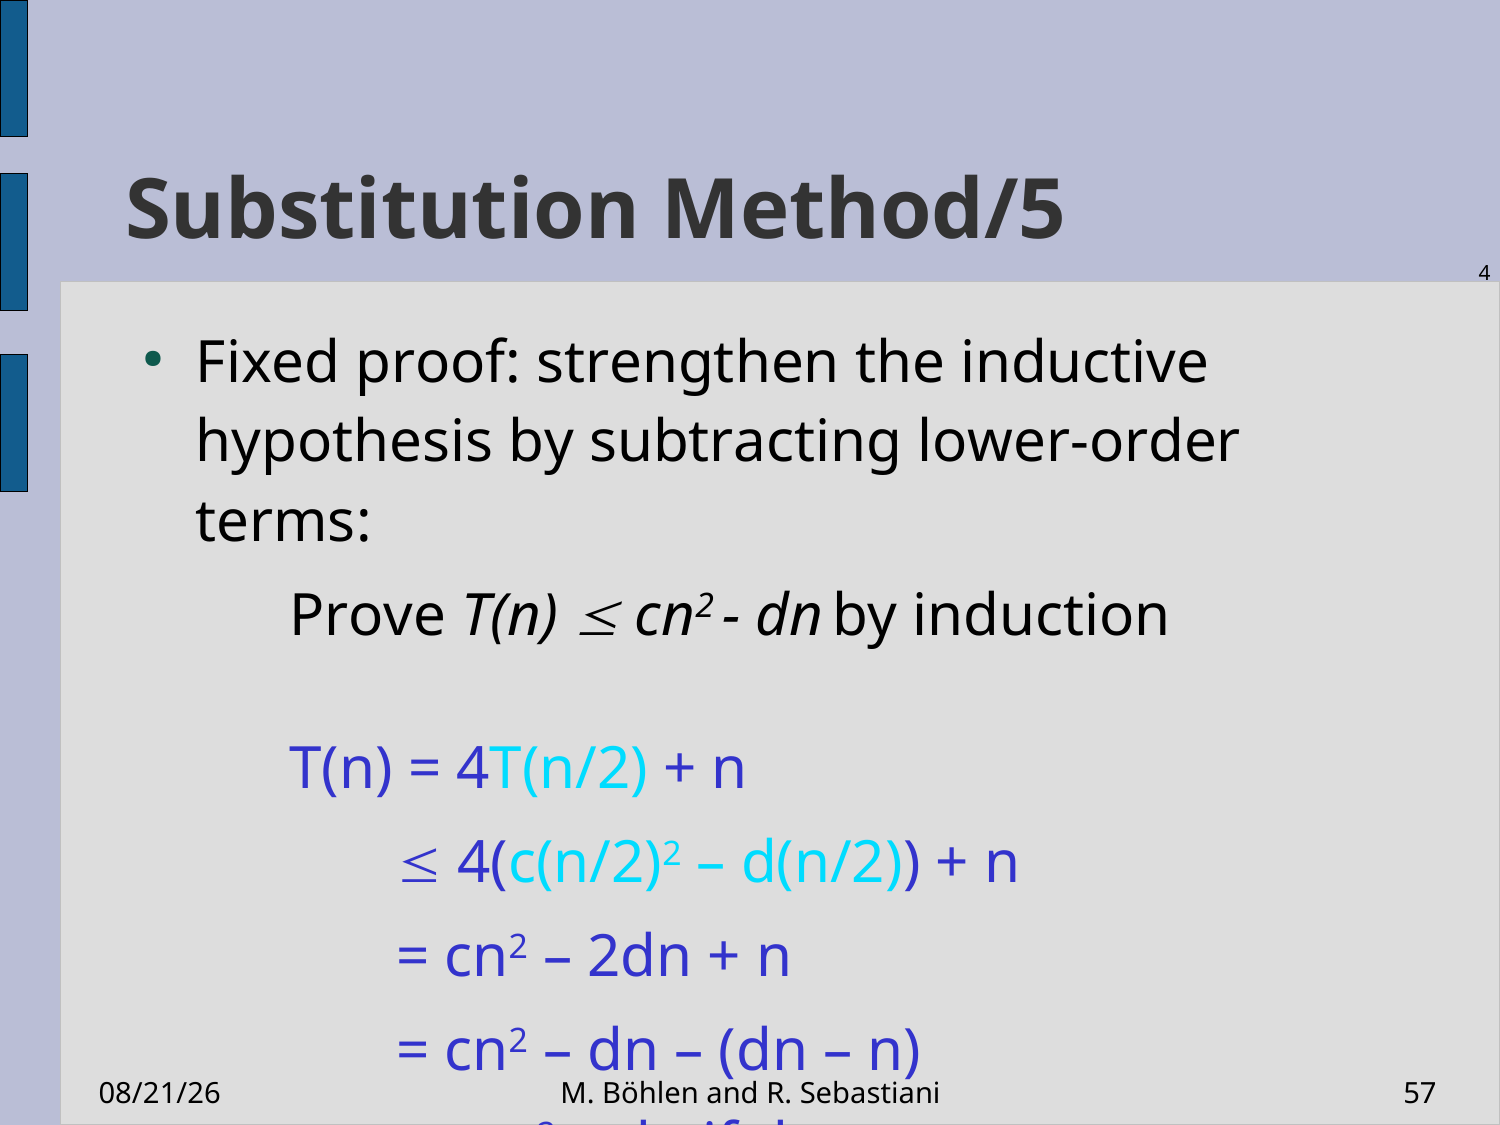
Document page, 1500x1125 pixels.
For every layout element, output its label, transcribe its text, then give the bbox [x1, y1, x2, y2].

title Substitution Method/5 [110, 67, 1392, 271]
text_box 4 [1478, 261, 1491, 287]
list Fixed proof: strengthen the inductive hypothesis by subtracting lower-order terms: Prove T(n)  cn2 - dn by induction T(n) = 4T(n/2) + n  4(c(n/2)2 – d(n/2)) + n = cn2 – 2dn + n = cn2 – dn – (dn – n)  cn2 – dn if d [110, 312, 1392, 1037]
